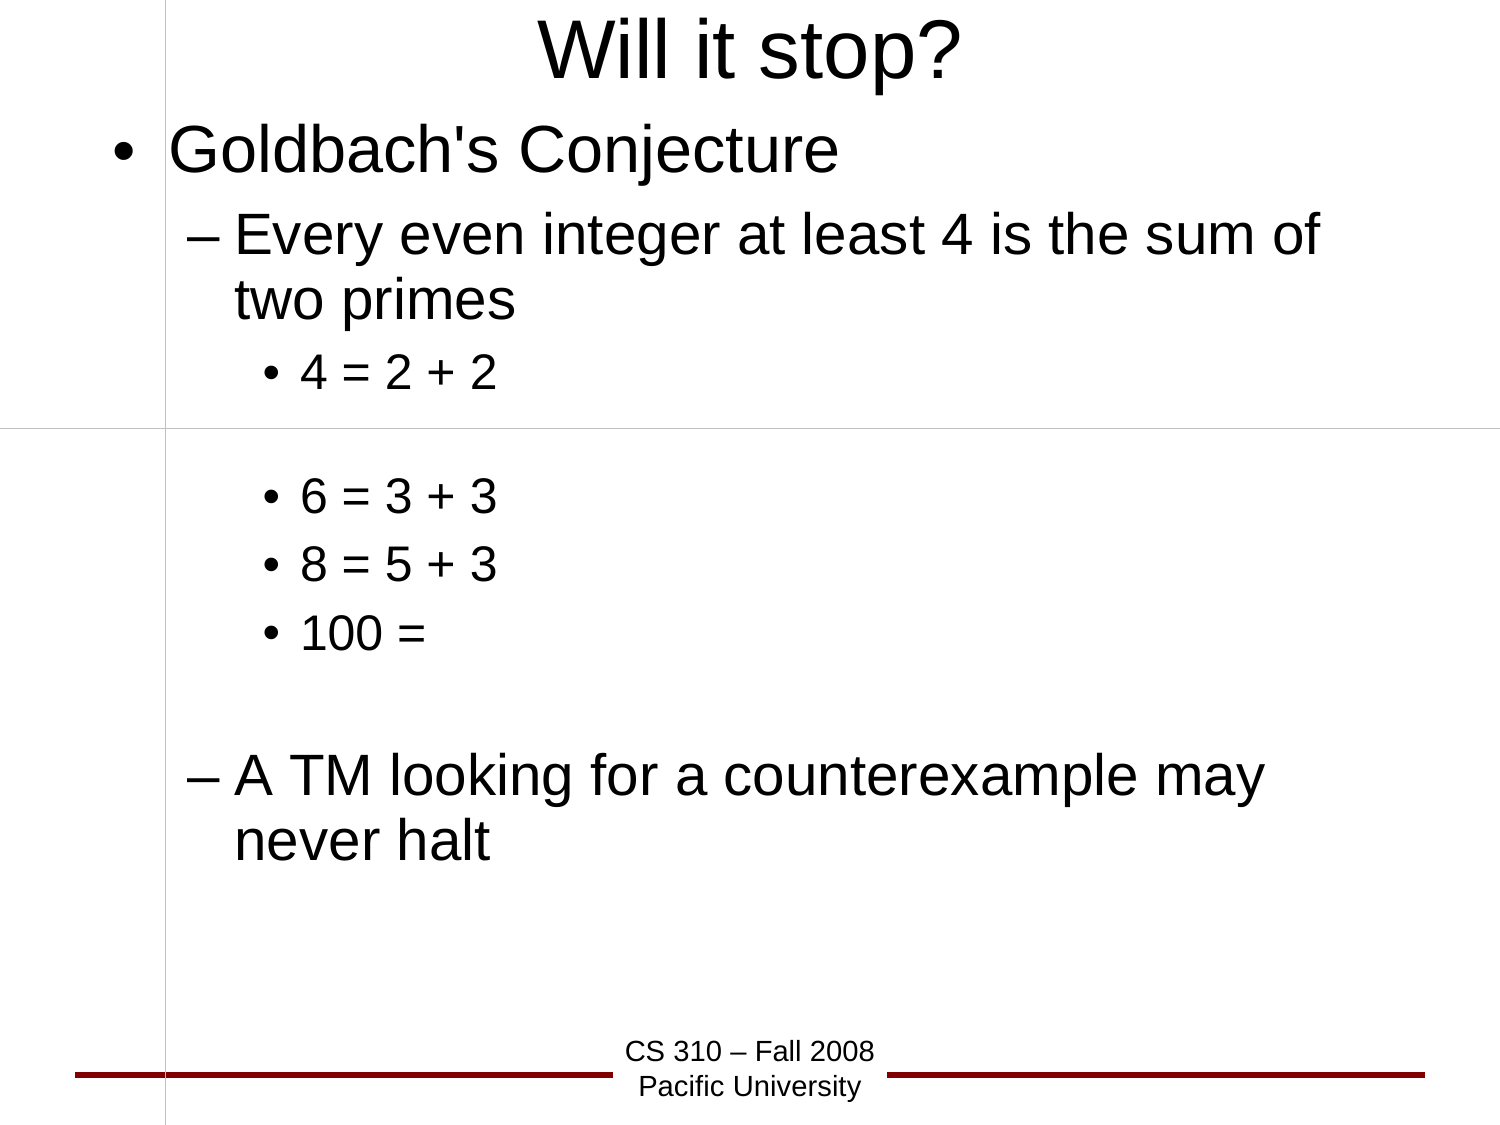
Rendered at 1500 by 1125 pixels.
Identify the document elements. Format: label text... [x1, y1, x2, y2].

list Goldbach's Conjecture Every even integer at least 4 is the sum of two primes 4 = 2 + 2 6 = 3 + 3 8 = 5 + 3 100 = A TM looking for a counterexample may never halt [112, 112, 1388, 986]
title Will it stop? [112, 0, 1388, 101]
